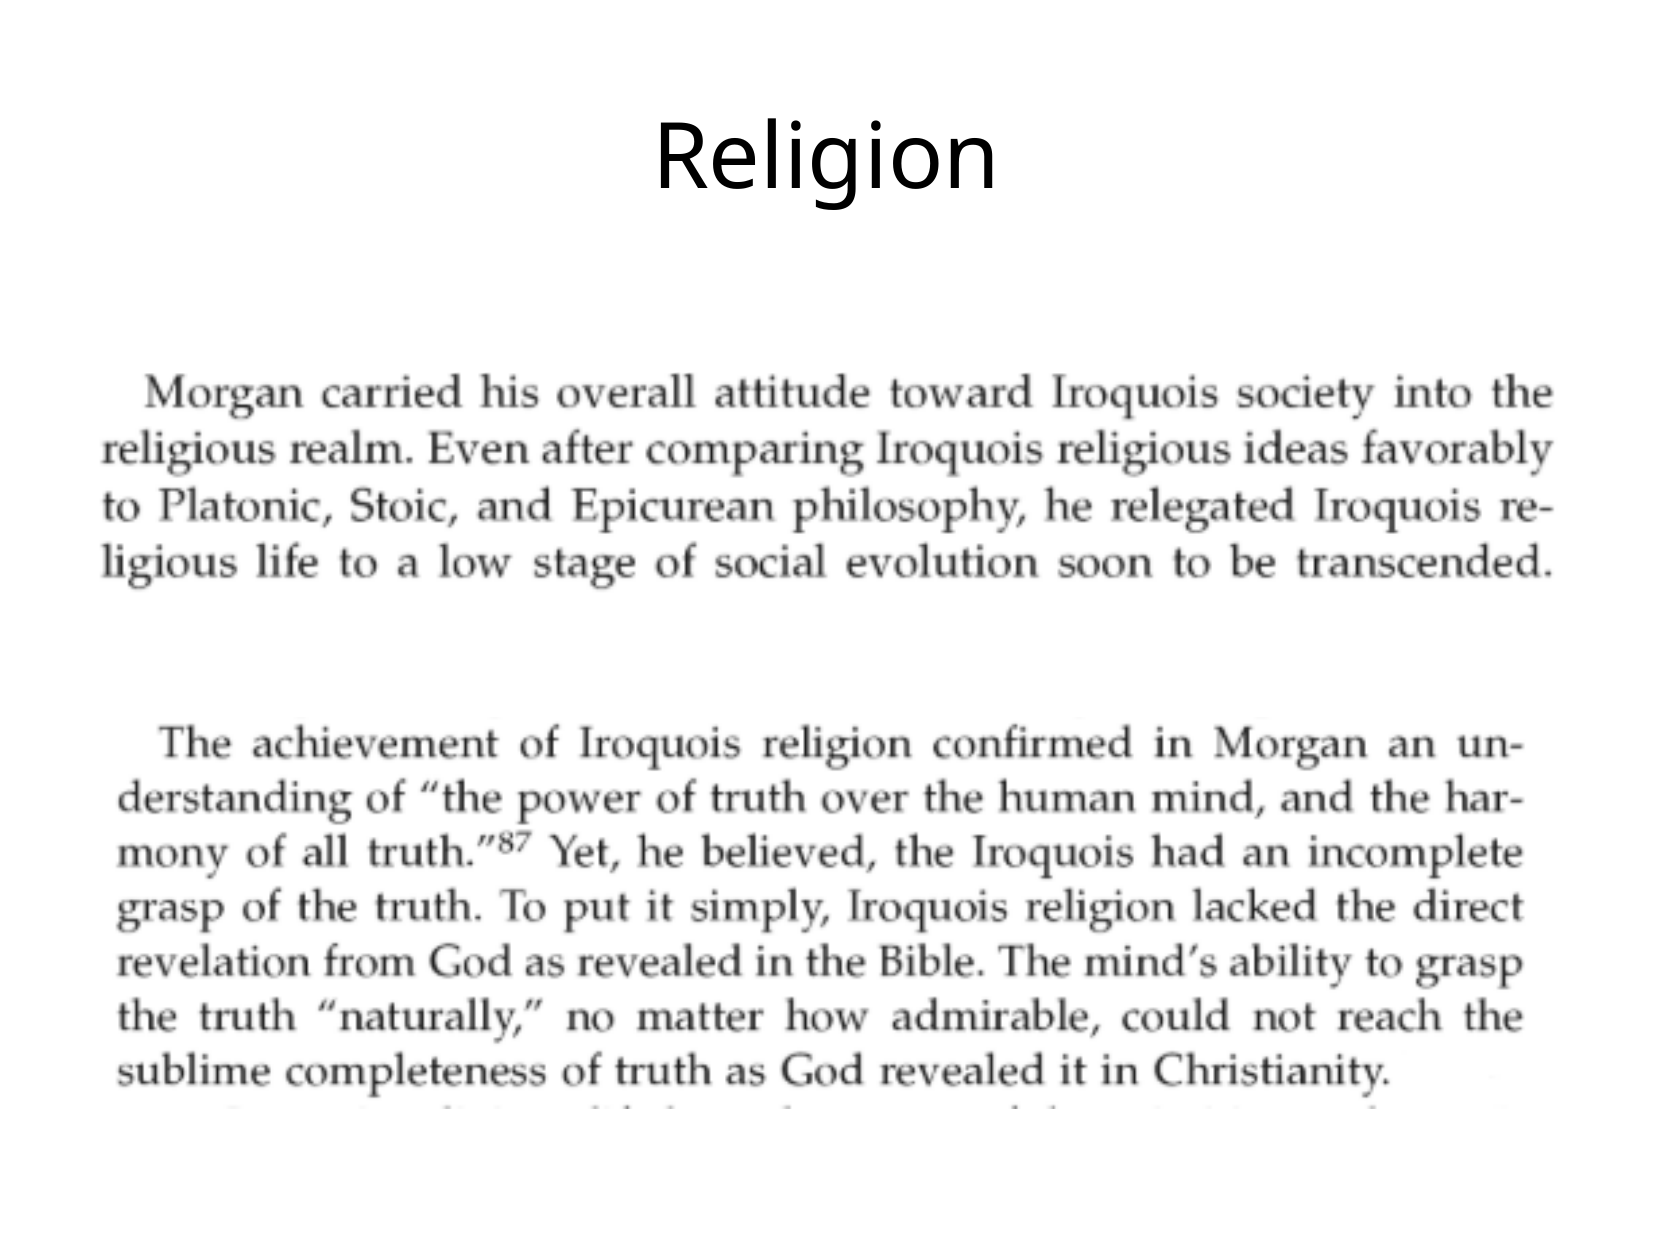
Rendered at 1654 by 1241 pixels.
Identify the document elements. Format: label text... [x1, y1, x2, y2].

picture [101, 717, 1552, 1109]
picture [82, 372, 1571, 599]
title Religion [82, 49, 1571, 257]
